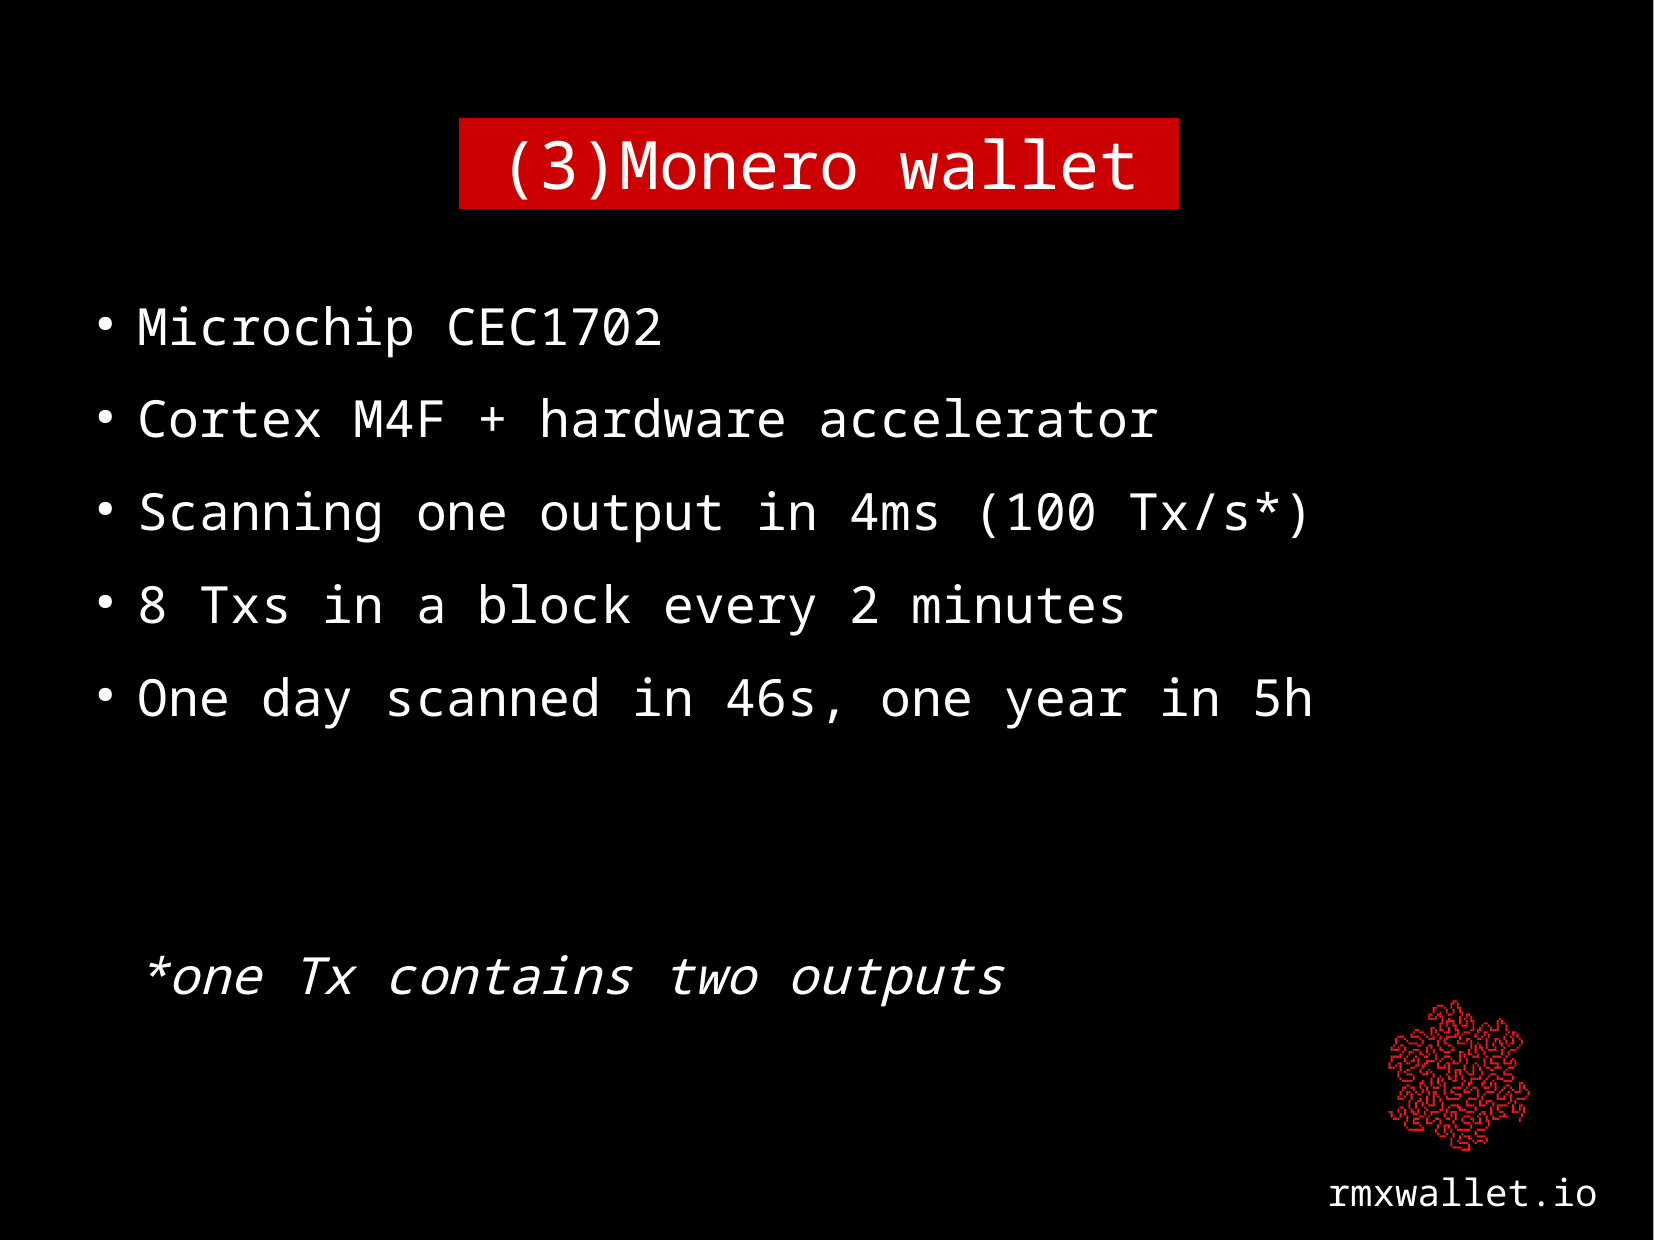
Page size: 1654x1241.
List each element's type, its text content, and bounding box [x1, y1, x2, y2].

title (3)Monero wallet [75, 60, 1564, 268]
text_box rmxwallet.io [1312, 1158, 1636, 1218]
list Microchip CEC1702 Cortex M4F + hardware accelerator Scanning one output in 4ms (100 Tx/s*) 8 Txs in a block every 2 minutes One day scanned in 46s, one year in 5h *one Tx contains two outputs [82, 290, 1571, 1010]
picture [1342, 989, 1568, 1158]
